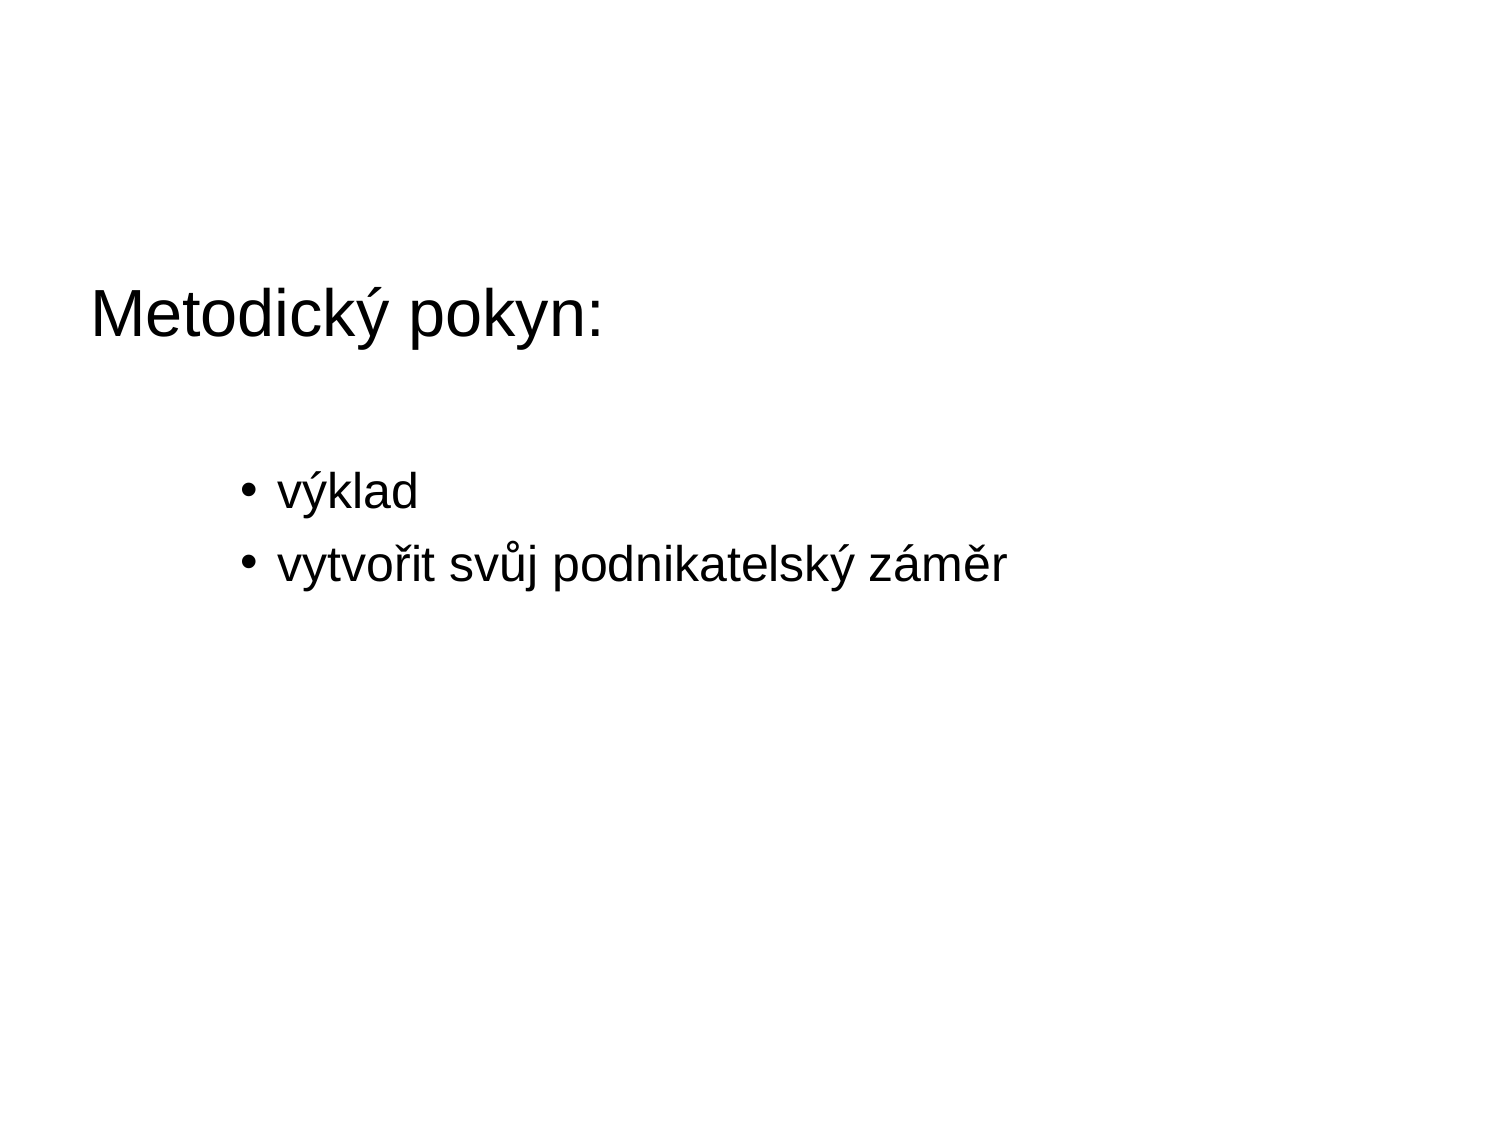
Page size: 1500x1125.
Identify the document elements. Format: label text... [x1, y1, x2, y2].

list Metodický pokyn: výklad vytvořit svůj podnikatelský záměr [75, 262, 1426, 1006]
